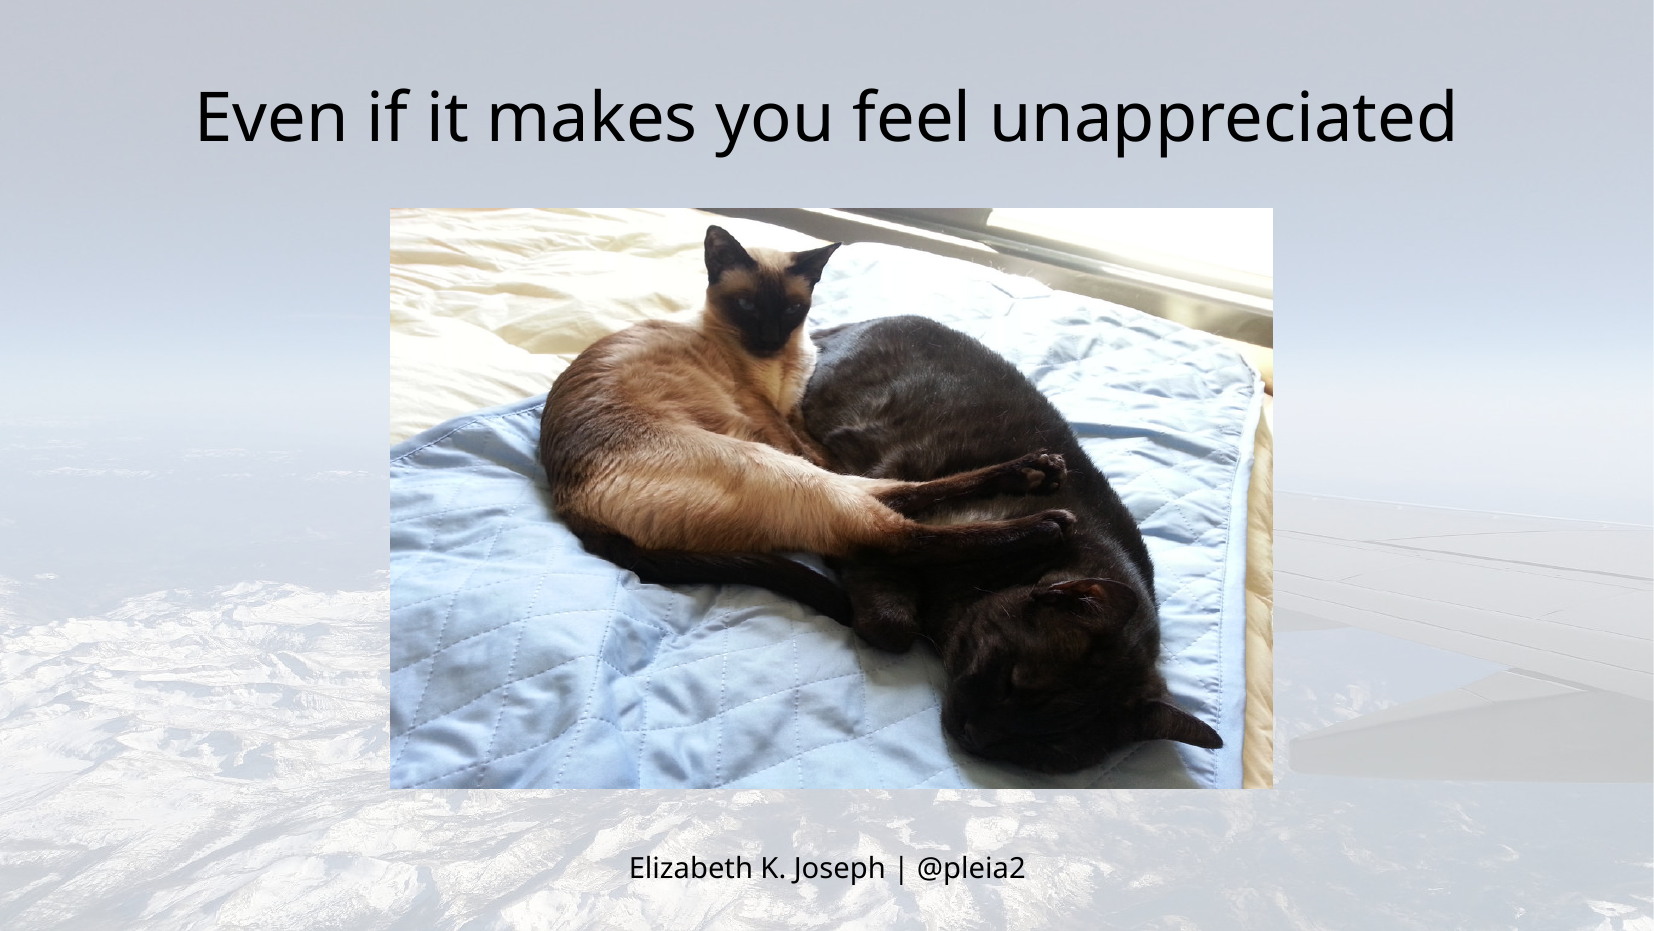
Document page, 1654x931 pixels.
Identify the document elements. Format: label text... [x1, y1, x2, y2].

title Even if it makes you feel unappreciated [82, 37, 1571, 193]
picture [0, 0, 1654, 931]
